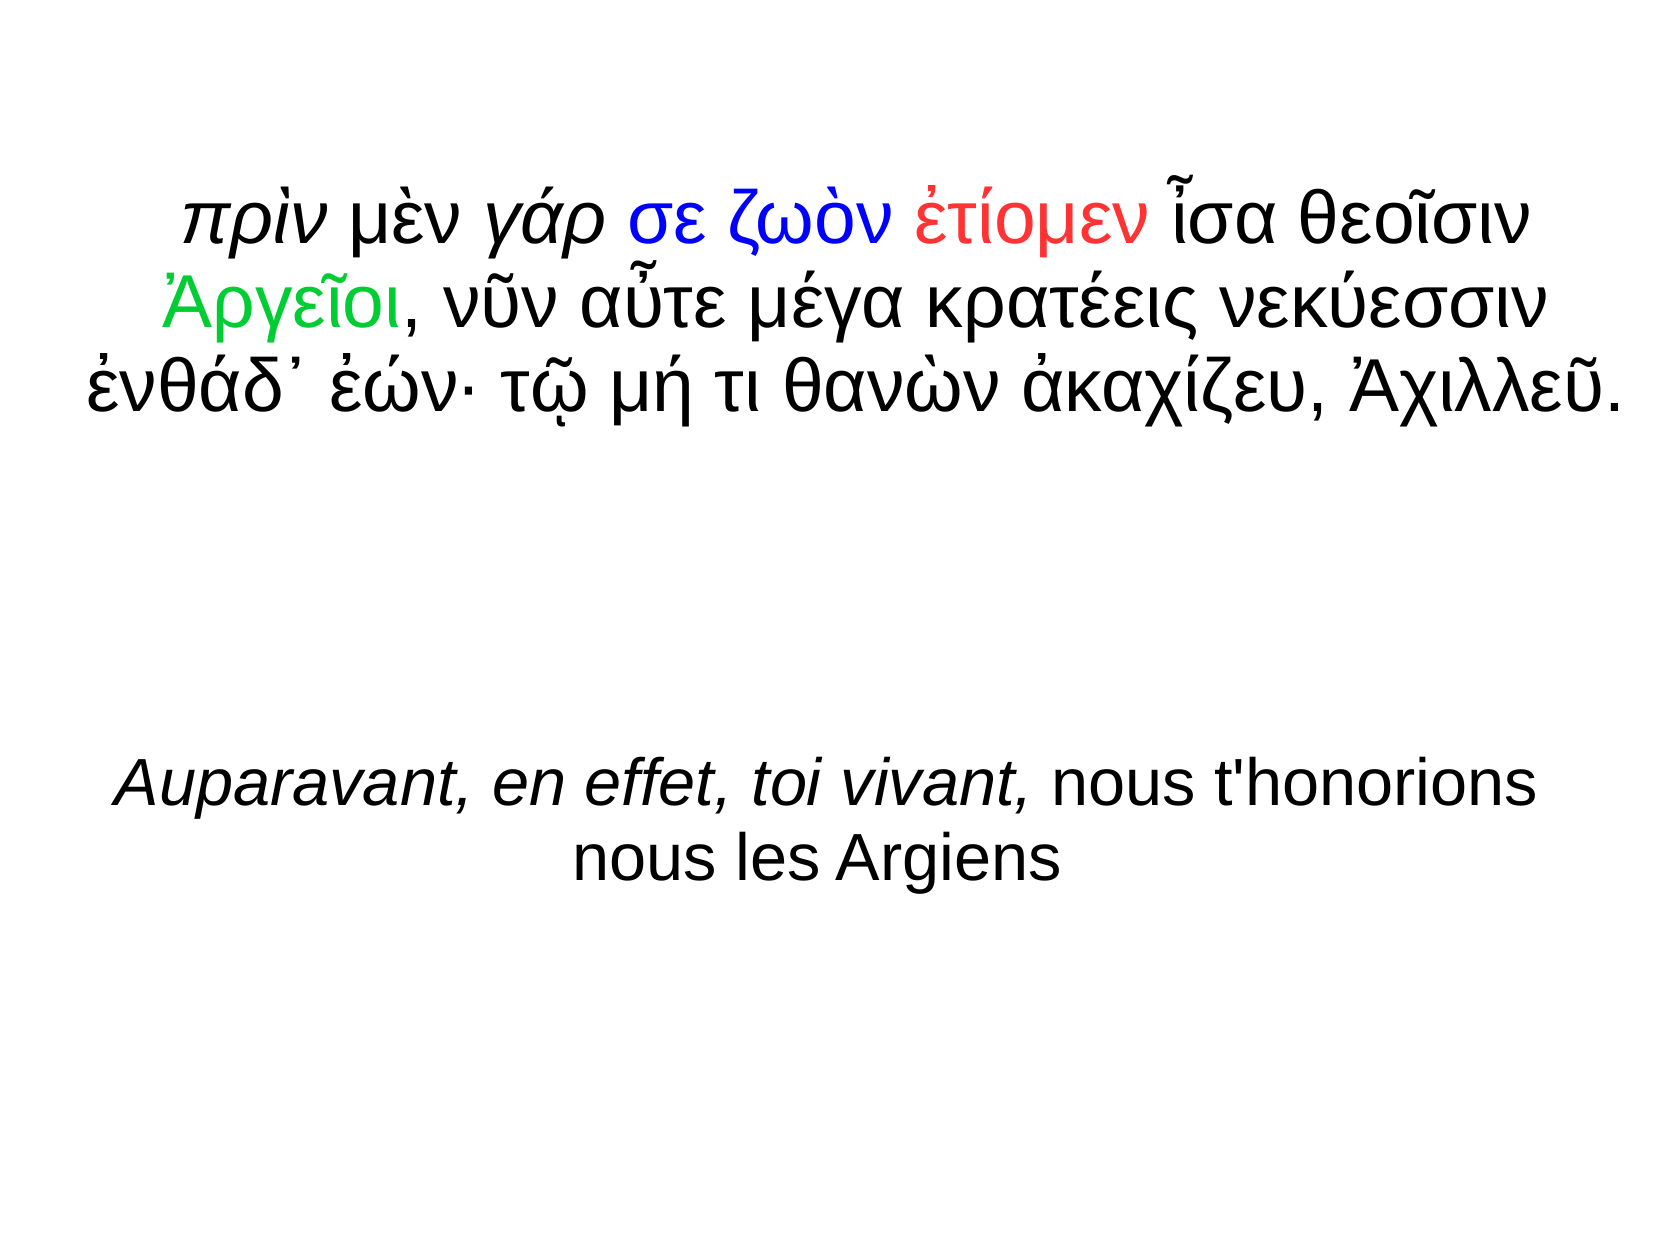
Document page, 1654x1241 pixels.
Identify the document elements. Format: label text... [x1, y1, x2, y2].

subtitle Auparavant, en effet, toi vivant, nous t'honorions nous les Argiens [82, 531, 1571, 1109]
title πρὶν μὲν γάρ σε ζωὸν ἐτίομεν ἶσα θεοῖσιν Ἀργεῖοι, νῦν αὖτε μέγα κρατέεις νεκύεσσιν ἐνθάδ᾽ ἐών· τῷ μή τι θανὼν ἀκαχίζευ, Ἀχιλλεῦ. [47, 70, 1630, 532]
